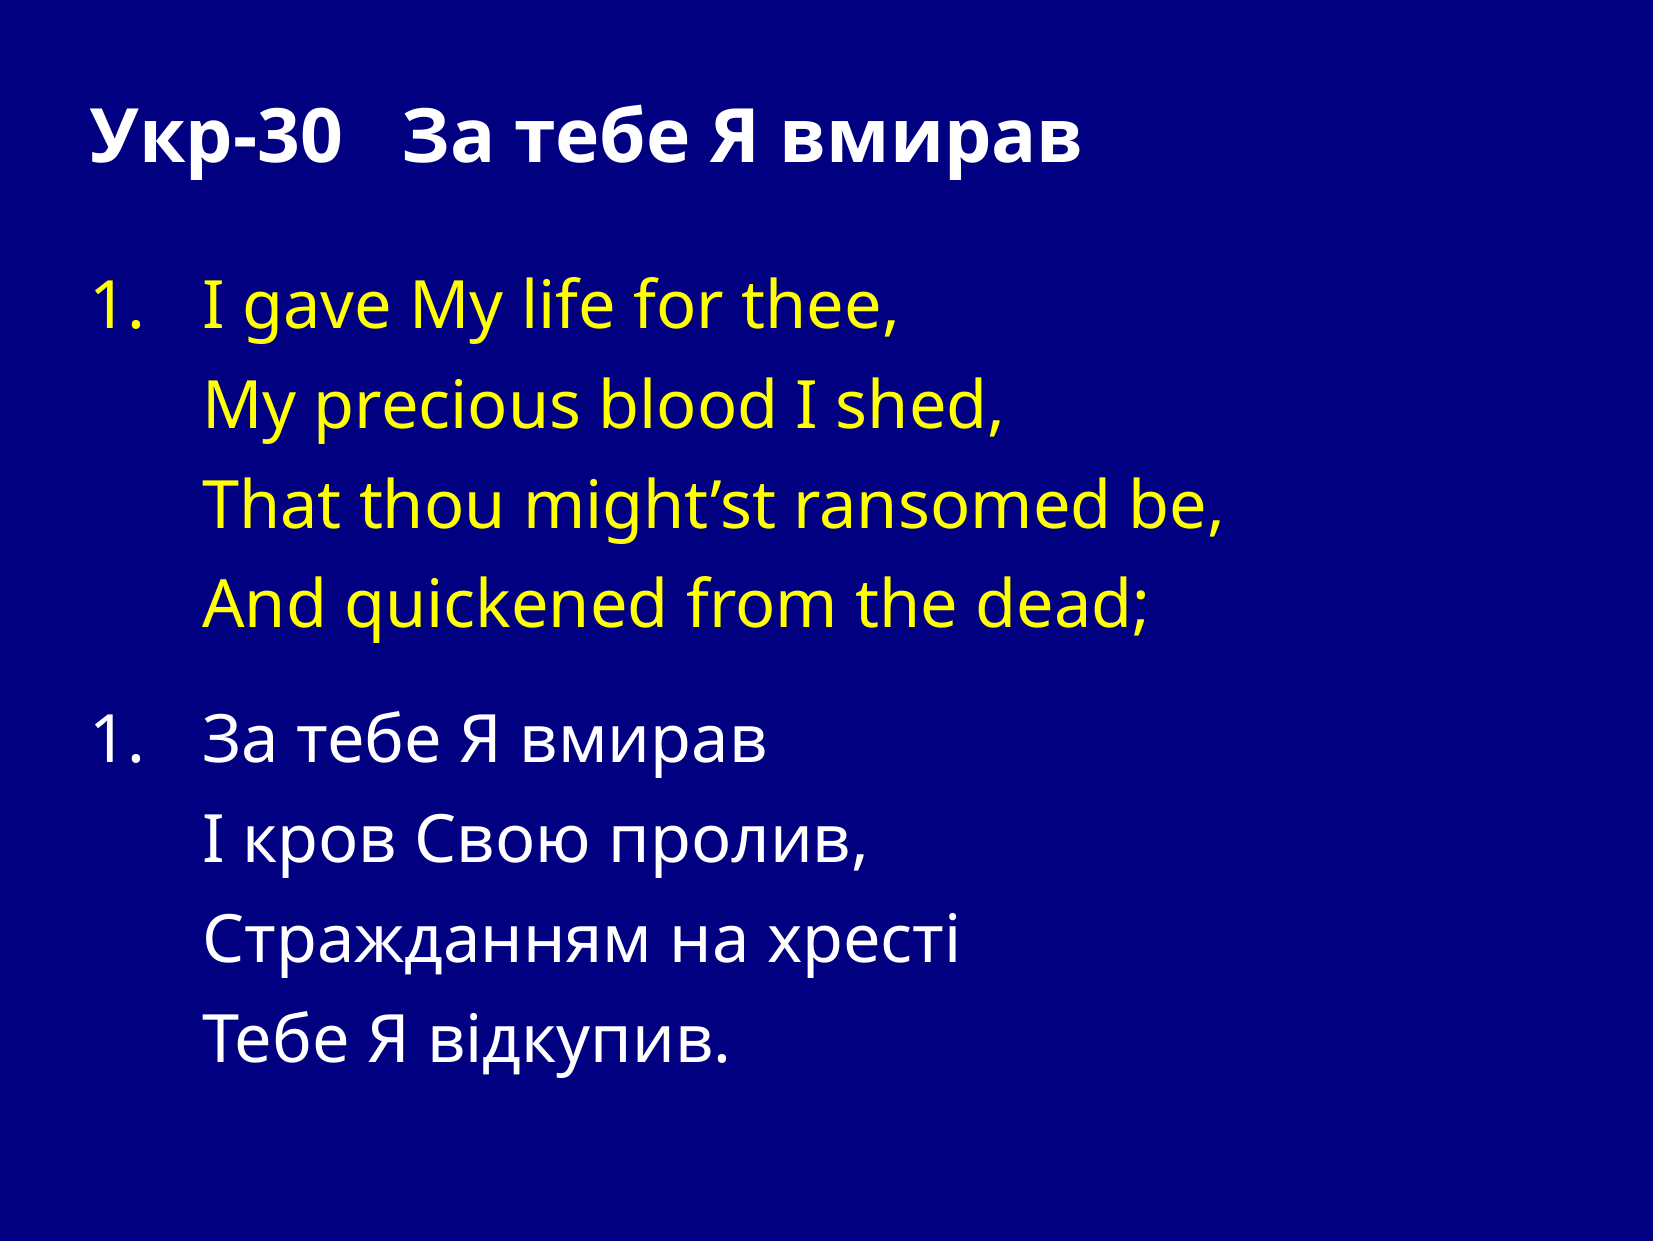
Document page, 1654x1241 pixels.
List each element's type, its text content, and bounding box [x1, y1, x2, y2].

text_box 1. За тебе Я вмирав І кров Свою пролив, Стражданням на хресті Тебе Я відкупив. [75, 675, 1576, 1163]
text_box 1. I gave My life for thee, My precious blood I shed, That thou might’st ransomed be, And quickened from the dead; [75, 188, 1576, 638]
text_box Укр-30 За тебе Я вмирав [75, 75, 1576, 188]
